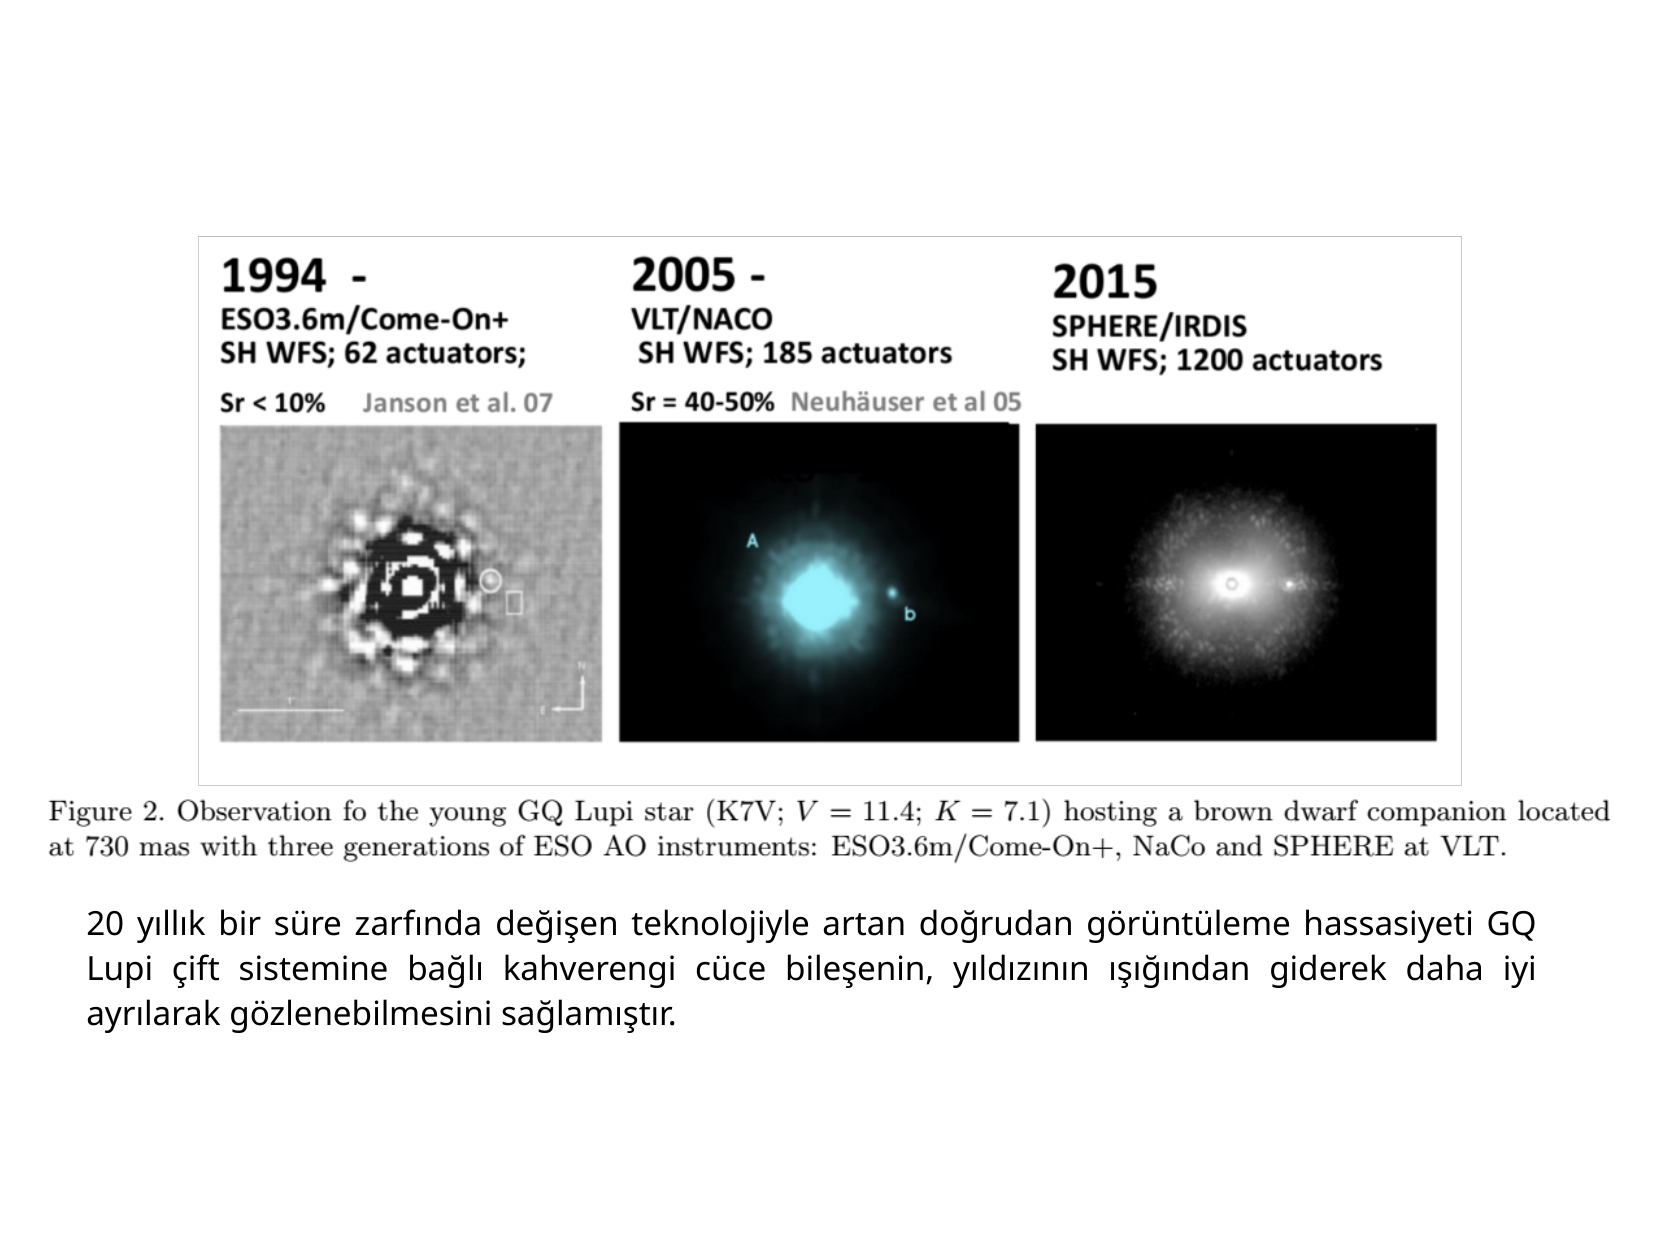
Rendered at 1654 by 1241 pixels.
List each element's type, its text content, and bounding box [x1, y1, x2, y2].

picture [10, 221, 1645, 879]
text_box 20 yıllık bir süre zarfında değişen teknolojiyle artan doğrudan görüntüleme hassasiyeti GQ Lupi çift sistemine bağlı kahverengi cüce bileşenin, yıldızının ışığından giderek daha iyi ayrılarak gözlenebilmesini sağlamıştır. [71, 892, 1555, 1029]
